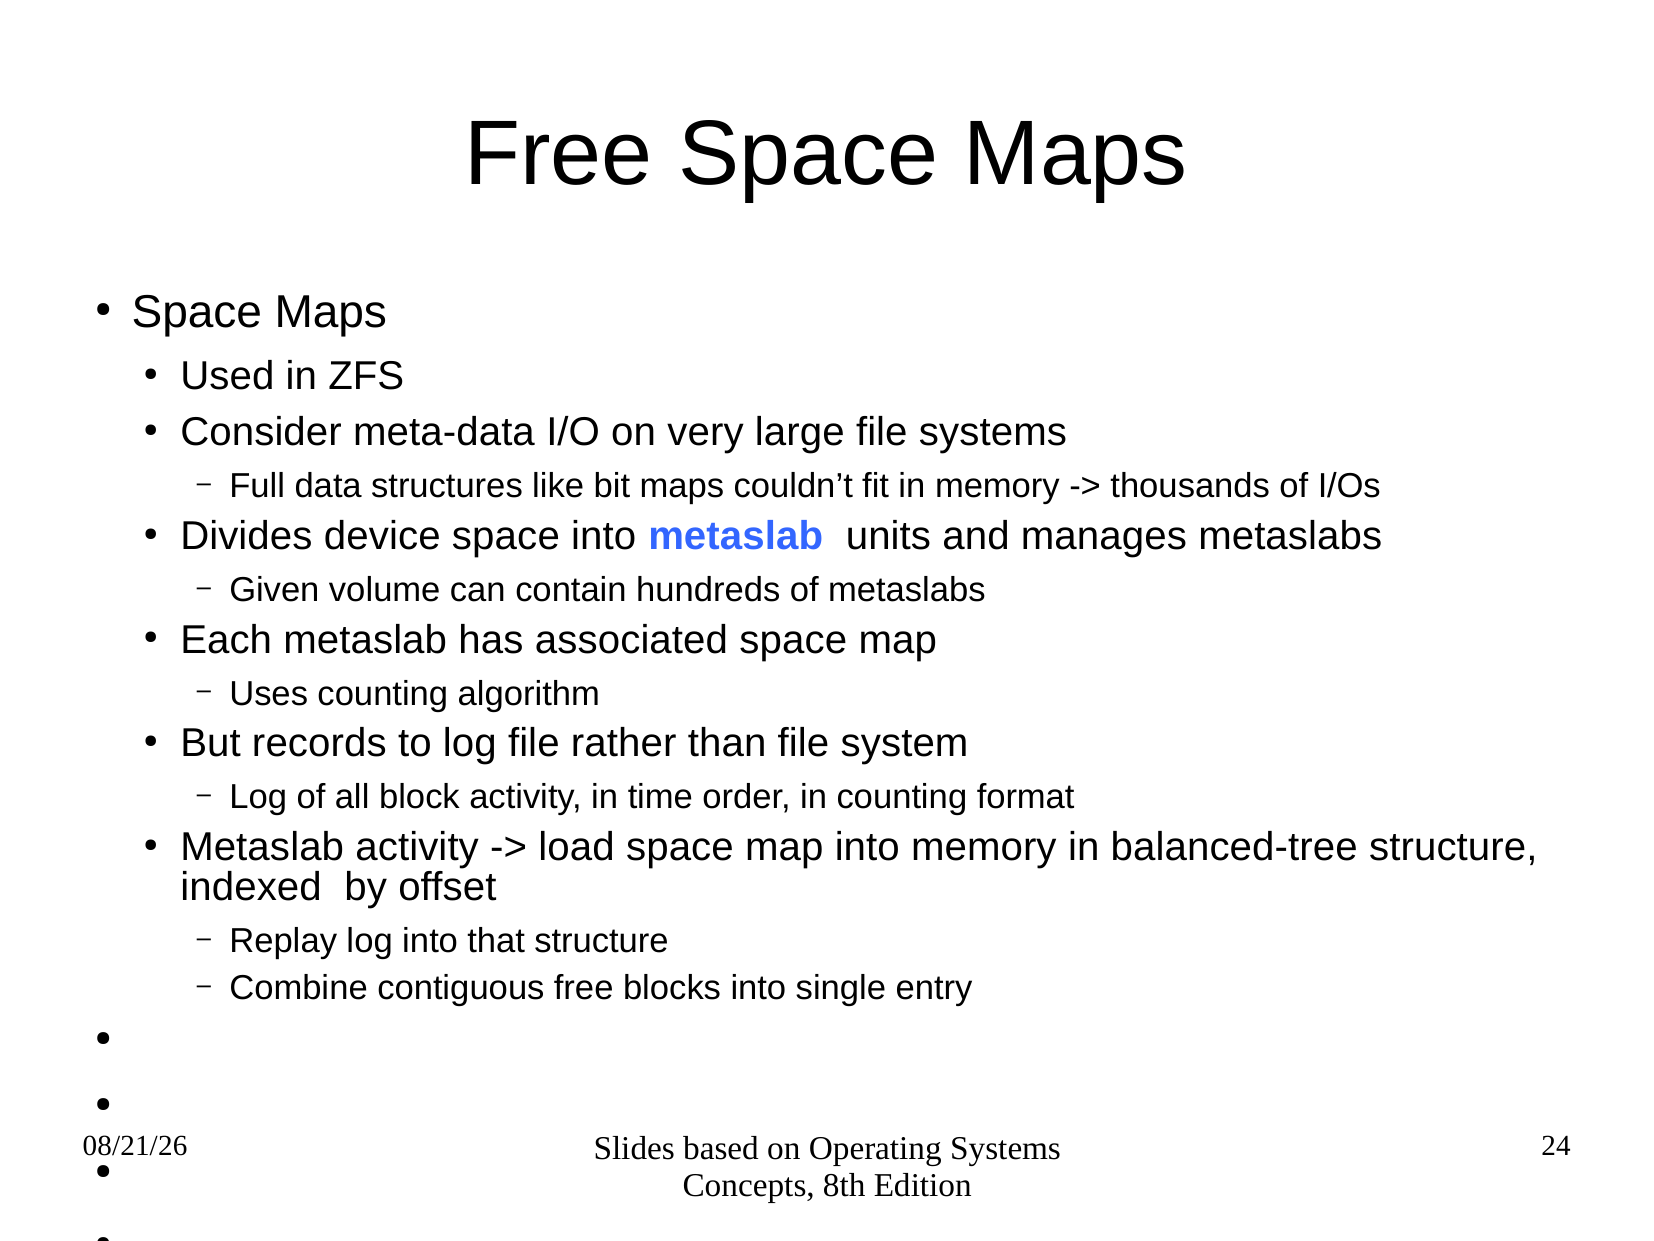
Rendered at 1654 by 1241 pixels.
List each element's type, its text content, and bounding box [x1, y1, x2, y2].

list Space Maps Used in ZFS Consider meta-data I/O on very large file systems Full data structures like bit maps couldn’t fit in memory -> thousands of I/Os Divides device space into metaslab units and manages metaslabs Given volume can contain hundreds of metaslabs Each metaslab has associated space map Uses counting algorithm But records to log file rather than file system Log of all block activity, in time order, in counting format Metaslab activity -> load space map into memory in balanced-tree structure, indexed by offset Replay log into that structure Combine contiguous free blocks into single entry [82, 290, 1571, 1010]
title Free Space Maps [82, 49, 1571, 257]
